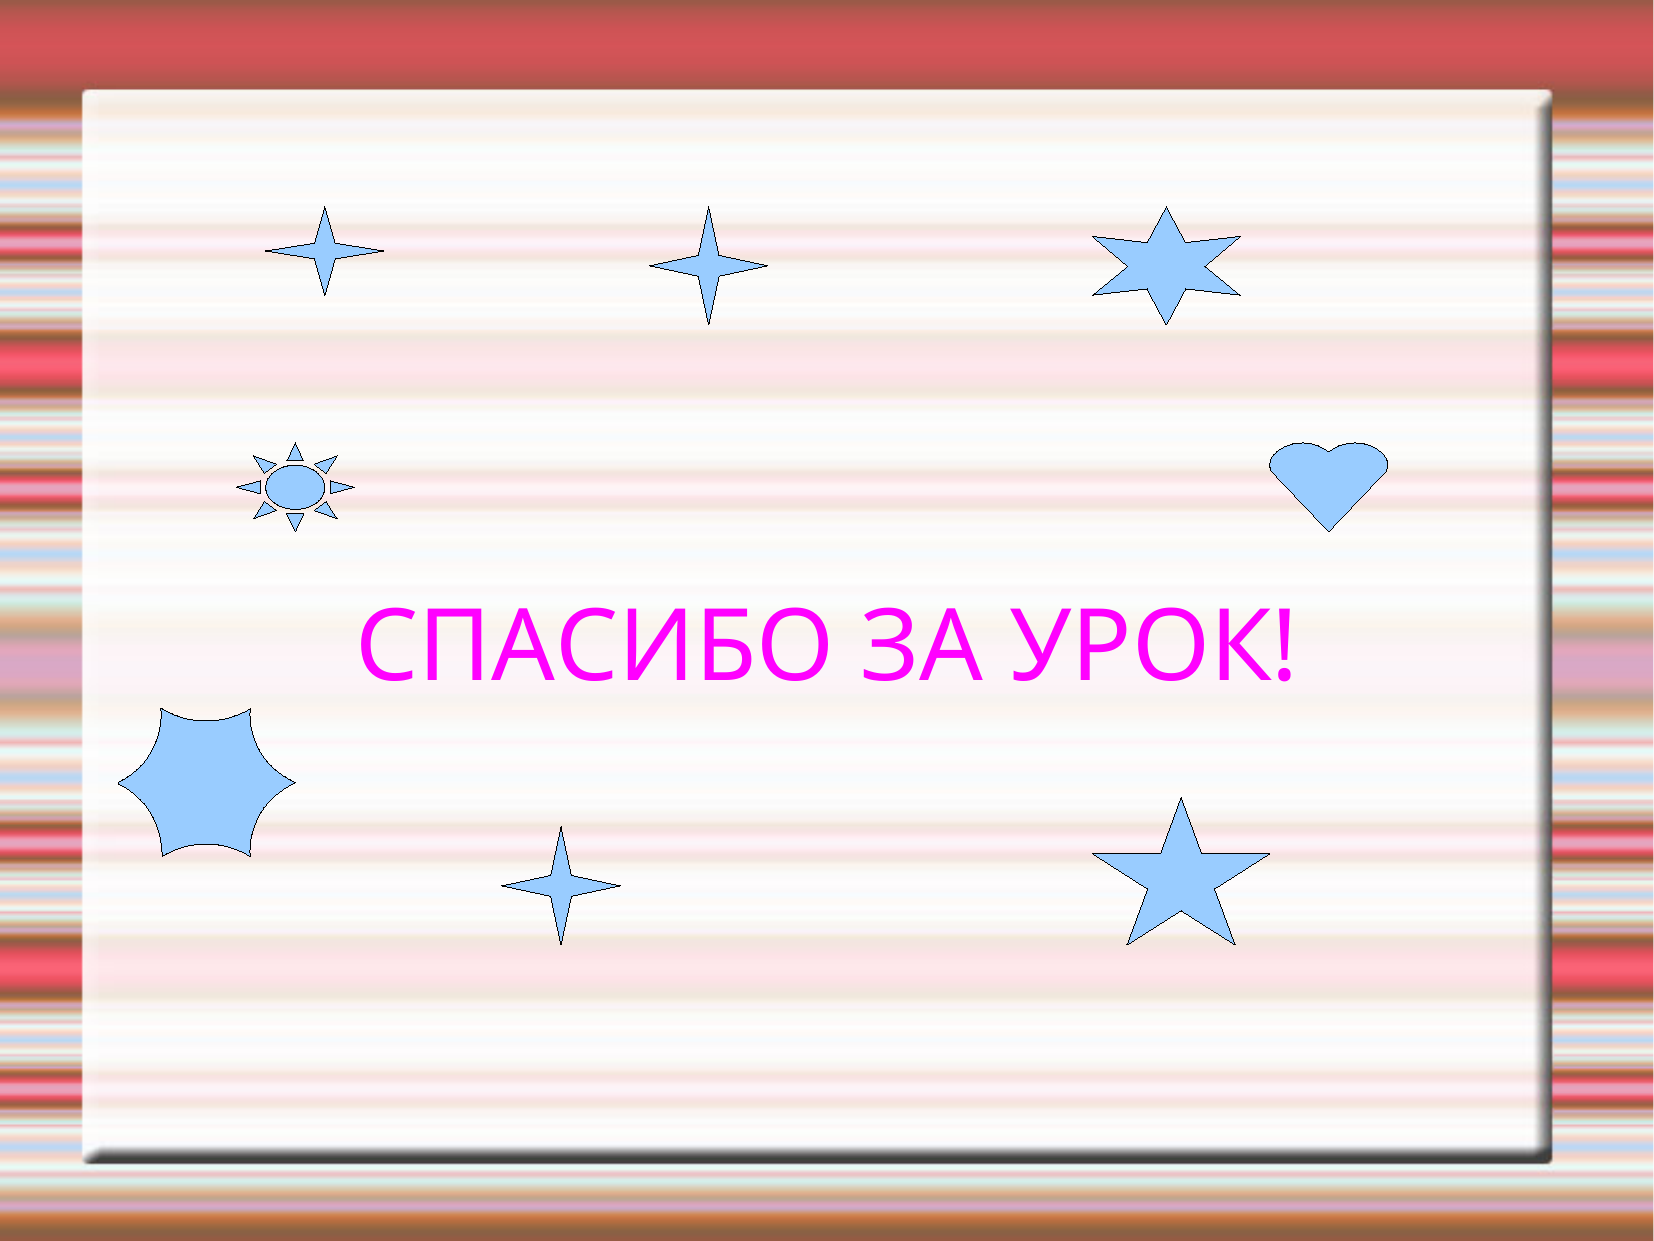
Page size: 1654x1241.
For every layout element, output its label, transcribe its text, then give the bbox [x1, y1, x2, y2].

text_box [501, 826, 621, 945]
text_box [236, 480, 261, 494]
text_box [253, 455, 277, 474]
text_box [330, 480, 355, 494]
picture [0, 0, 1654, 1241]
text_box [265, 206, 384, 296]
text_box [314, 501, 338, 519]
text_box [649, 206, 768, 325]
text_box [1092, 797, 1270, 945]
text_box [265, 465, 325, 510]
text_box [118, 708, 296, 857]
text_box [1092, 206, 1241, 325]
text_box [286, 442, 304, 461]
text_box [286, 513, 304, 532]
text_box [1269, 442, 1388, 532]
text_box [314, 455, 338, 474]
subtitle СПАСИБО ЗА УРОК! [121, 114, 1534, 1170]
text_box [253, 501, 277, 519]
